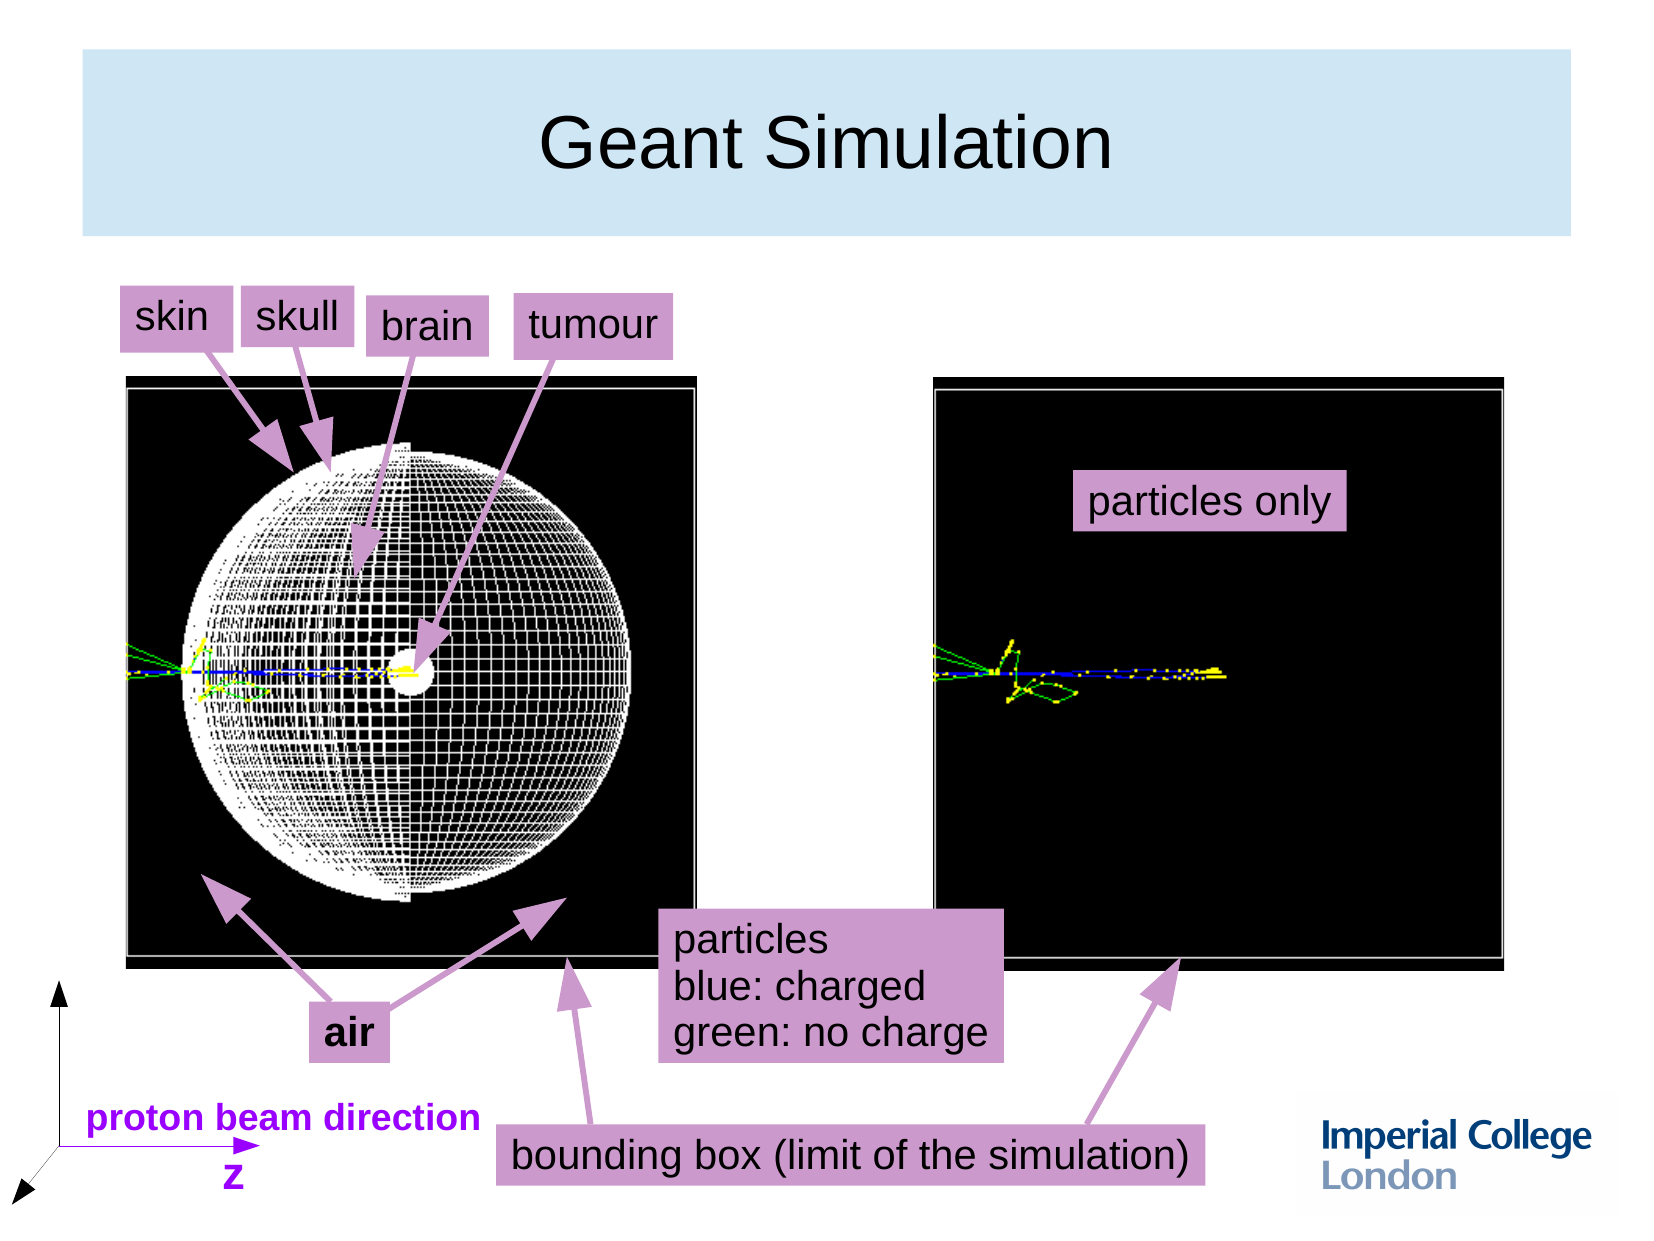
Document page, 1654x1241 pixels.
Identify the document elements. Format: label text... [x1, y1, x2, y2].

text_box skin [120, 285, 234, 353]
picture [1295, 1092, 1619, 1217]
text_box air [309, 1001, 390, 1063]
text_box brain [366, 295, 489, 357]
picture [933, 377, 1505, 971]
text_box tumour [513, 293, 674, 360]
text_box bounding box (limit of the simulation) [496, 1124, 1206, 1186]
text_box particles blue: charged green: no charge [658, 908, 1004, 1063]
text_box proton beam direction [70, 1088, 497, 1146]
text_box skull [240, 285, 355, 348]
picture [125, 376, 697, 969]
text_box particles only [1073, 470, 1347, 532]
text_box z [207, 1146, 260, 1207]
title Geant Simulation [82, 49, 1571, 237]
